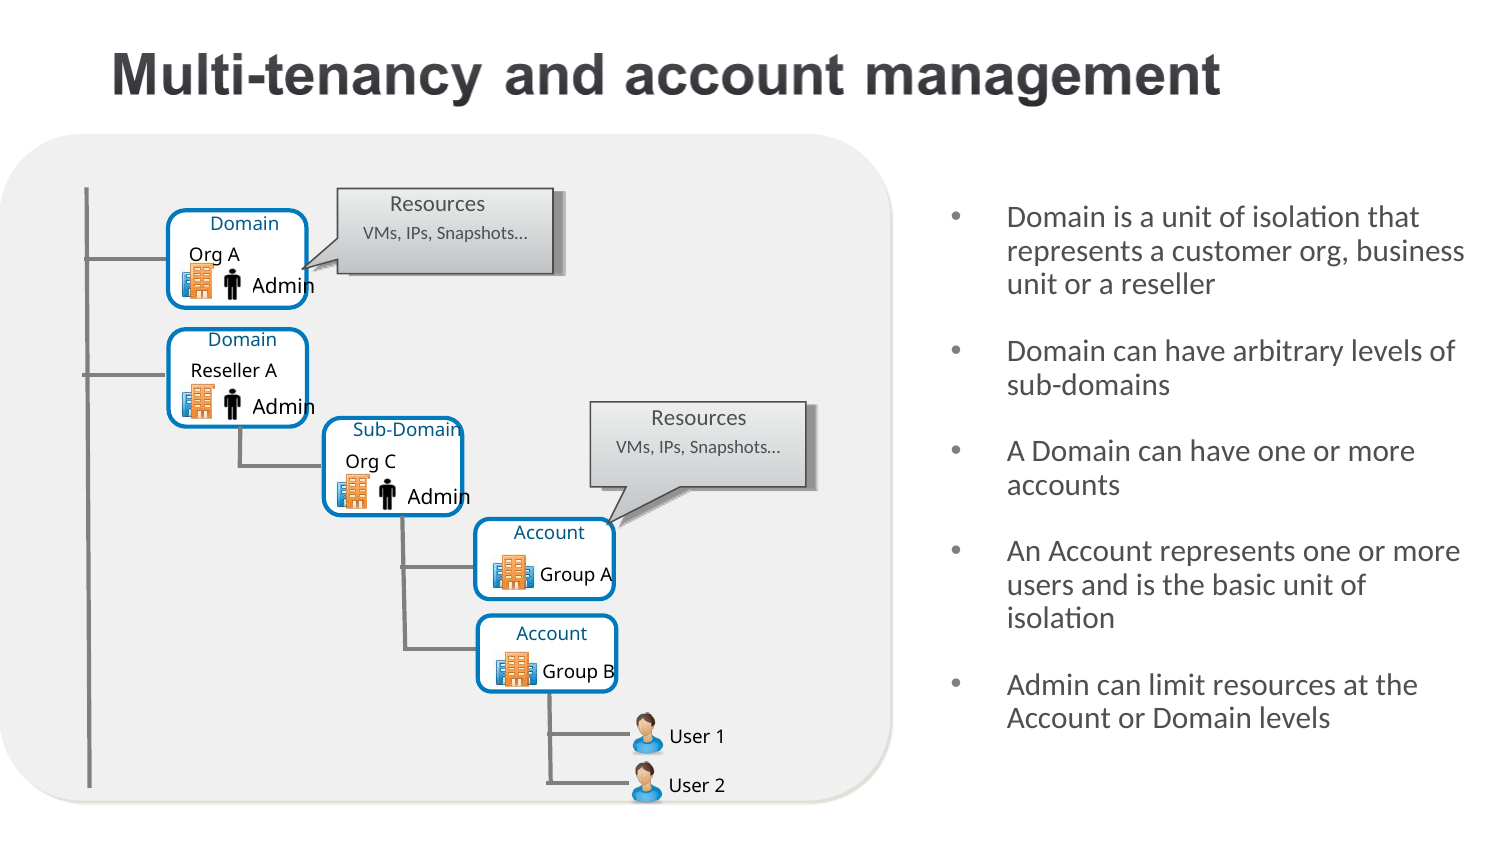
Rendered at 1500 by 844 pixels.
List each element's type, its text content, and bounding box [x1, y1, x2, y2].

text_box Org A [174, 234, 255, 273]
text_box VMs, IPs, Snapshots… [301, 188, 553, 274]
picture [626, 712, 669, 756]
picture [179, 388, 253, 420]
text_box Admin [236, 265, 331, 306]
text_box Reseller A [175, 350, 293, 389]
text_box Account [501, 613, 603, 652]
text_box Resources [636, 394, 762, 438]
text_box Domain is a unit of isolation that represents a customer org, business unit or a reseller Domain can have arbitrary levels of sub-domains A Domain can have one or more accounts An Account represents one or more users and is the basic unit of isolation Admin can limit resources at the Account or Domain levels [939, 195, 1480, 751]
text_box Account [499, 513, 600, 551]
text_box [0, 20, 1404, 801]
text_box User 1 [654, 716, 742, 755]
text_box Resources [375, 180, 501, 224]
picture [490, 554, 538, 590]
text_box Admin [392, 475, 486, 517]
text_box Group A [525, 555, 628, 594]
text_box Admin [237, 385, 331, 427]
text_box Sub-Domain [338, 410, 477, 449]
text_box Org C [330, 442, 412, 481]
picture [625, 761, 668, 805]
picture [334, 478, 408, 510]
text_box VMs, IPs, Snapshots… [590, 401, 806, 524]
picture [179, 268, 253, 300]
text_box Domain [195, 203, 295, 242]
text_box Domain [193, 320, 293, 359]
text_box User 2 [653, 765, 741, 804]
text_box Group B [527, 651, 631, 690]
picture [493, 651, 527, 687]
